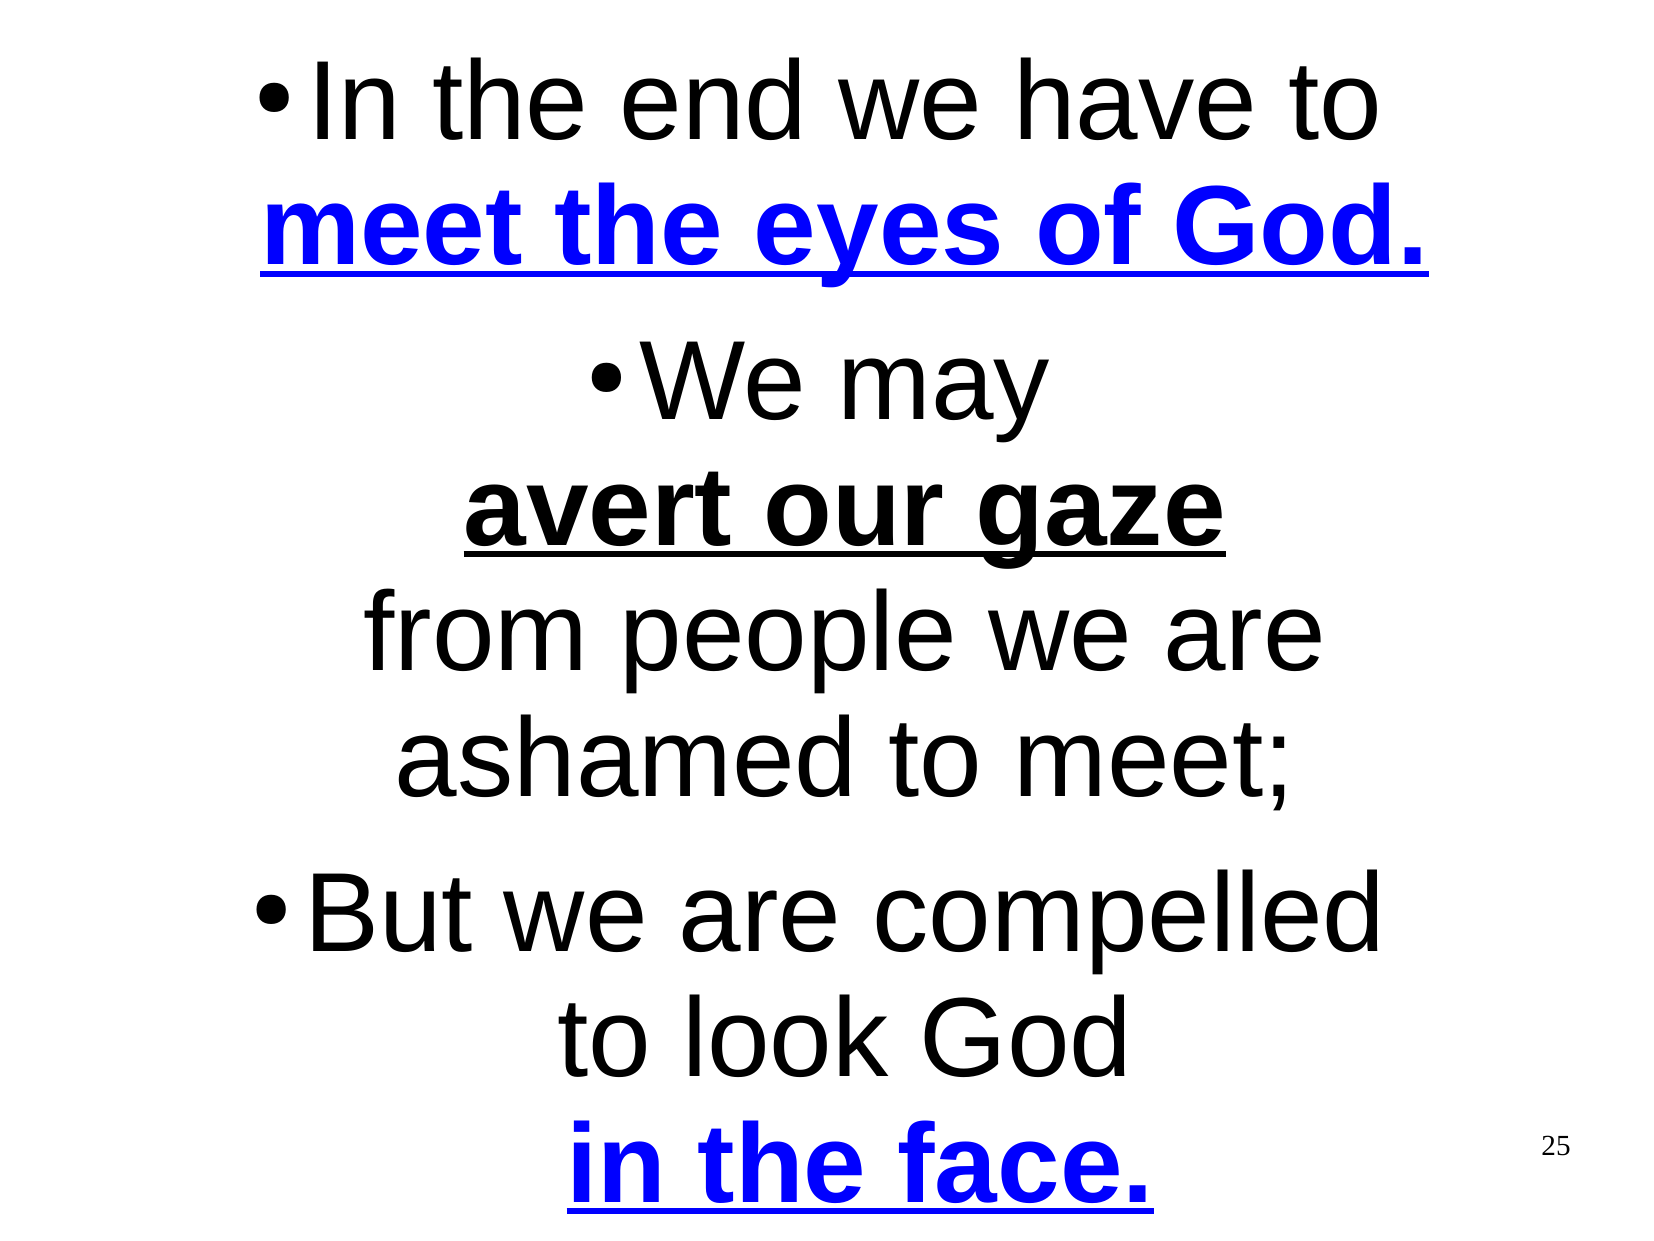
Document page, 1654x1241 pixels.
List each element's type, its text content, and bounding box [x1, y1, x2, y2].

list In the end we have to meet the eyes of God. We may avert our gaze from people we are ashamed to meet; But we are compelled to look God in the face. [37, 37, 1613, 1238]
